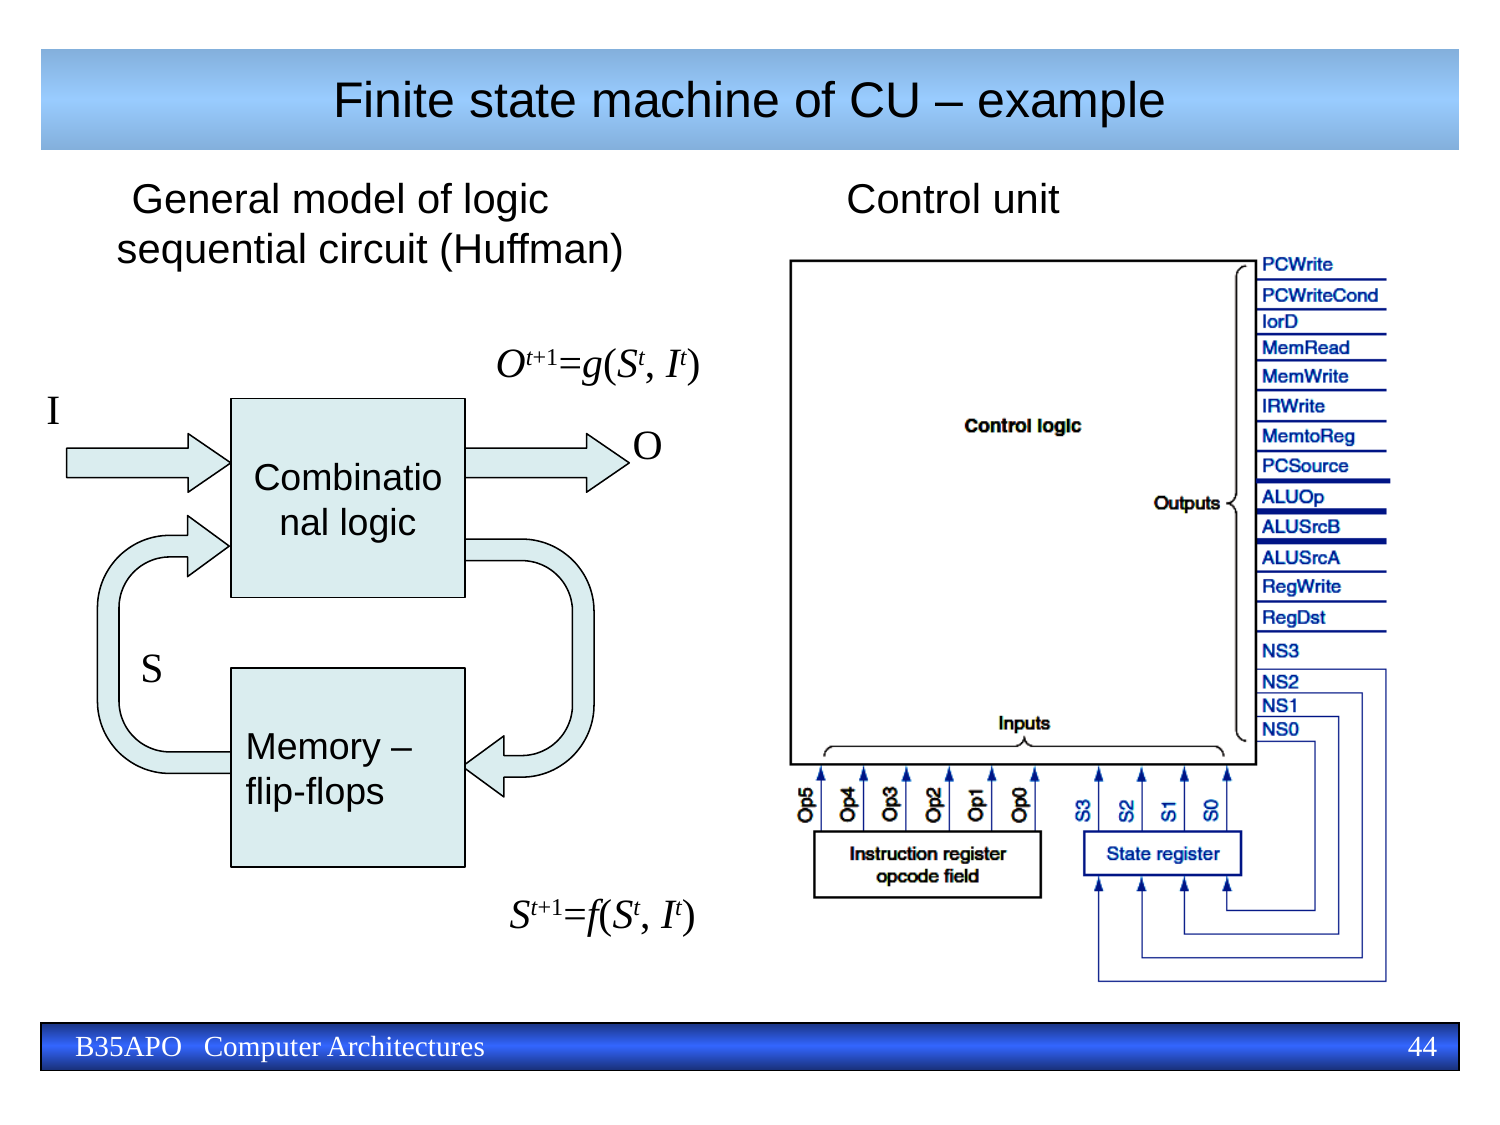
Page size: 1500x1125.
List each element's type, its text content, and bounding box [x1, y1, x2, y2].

text_box [466, 539, 595, 797]
text_box [97, 515, 230, 774]
text_box Combinational logic [230, 398, 466, 598]
text_box St+1=f(St, It) [494, 878, 711, 945]
text_box [465, 433, 617, 493]
text_box Memory – flip-flops [230, 667, 466, 868]
text_box Ot+1=g(St, It) [480, 328, 716, 394]
text_box Control unit [816, 164, 1450, 230]
text_box O [617, 410, 678, 476]
text_box General model of logic sequential circuit (Huffman) [101, 163, 735, 280]
title Finite state machine of CU – example [41, 49, 1459, 150]
text_box [66, 433, 231, 493]
text_box I [31, 374, 76, 441]
picture [771, 246, 1470, 997]
text_box S [125, 632, 179, 699]
